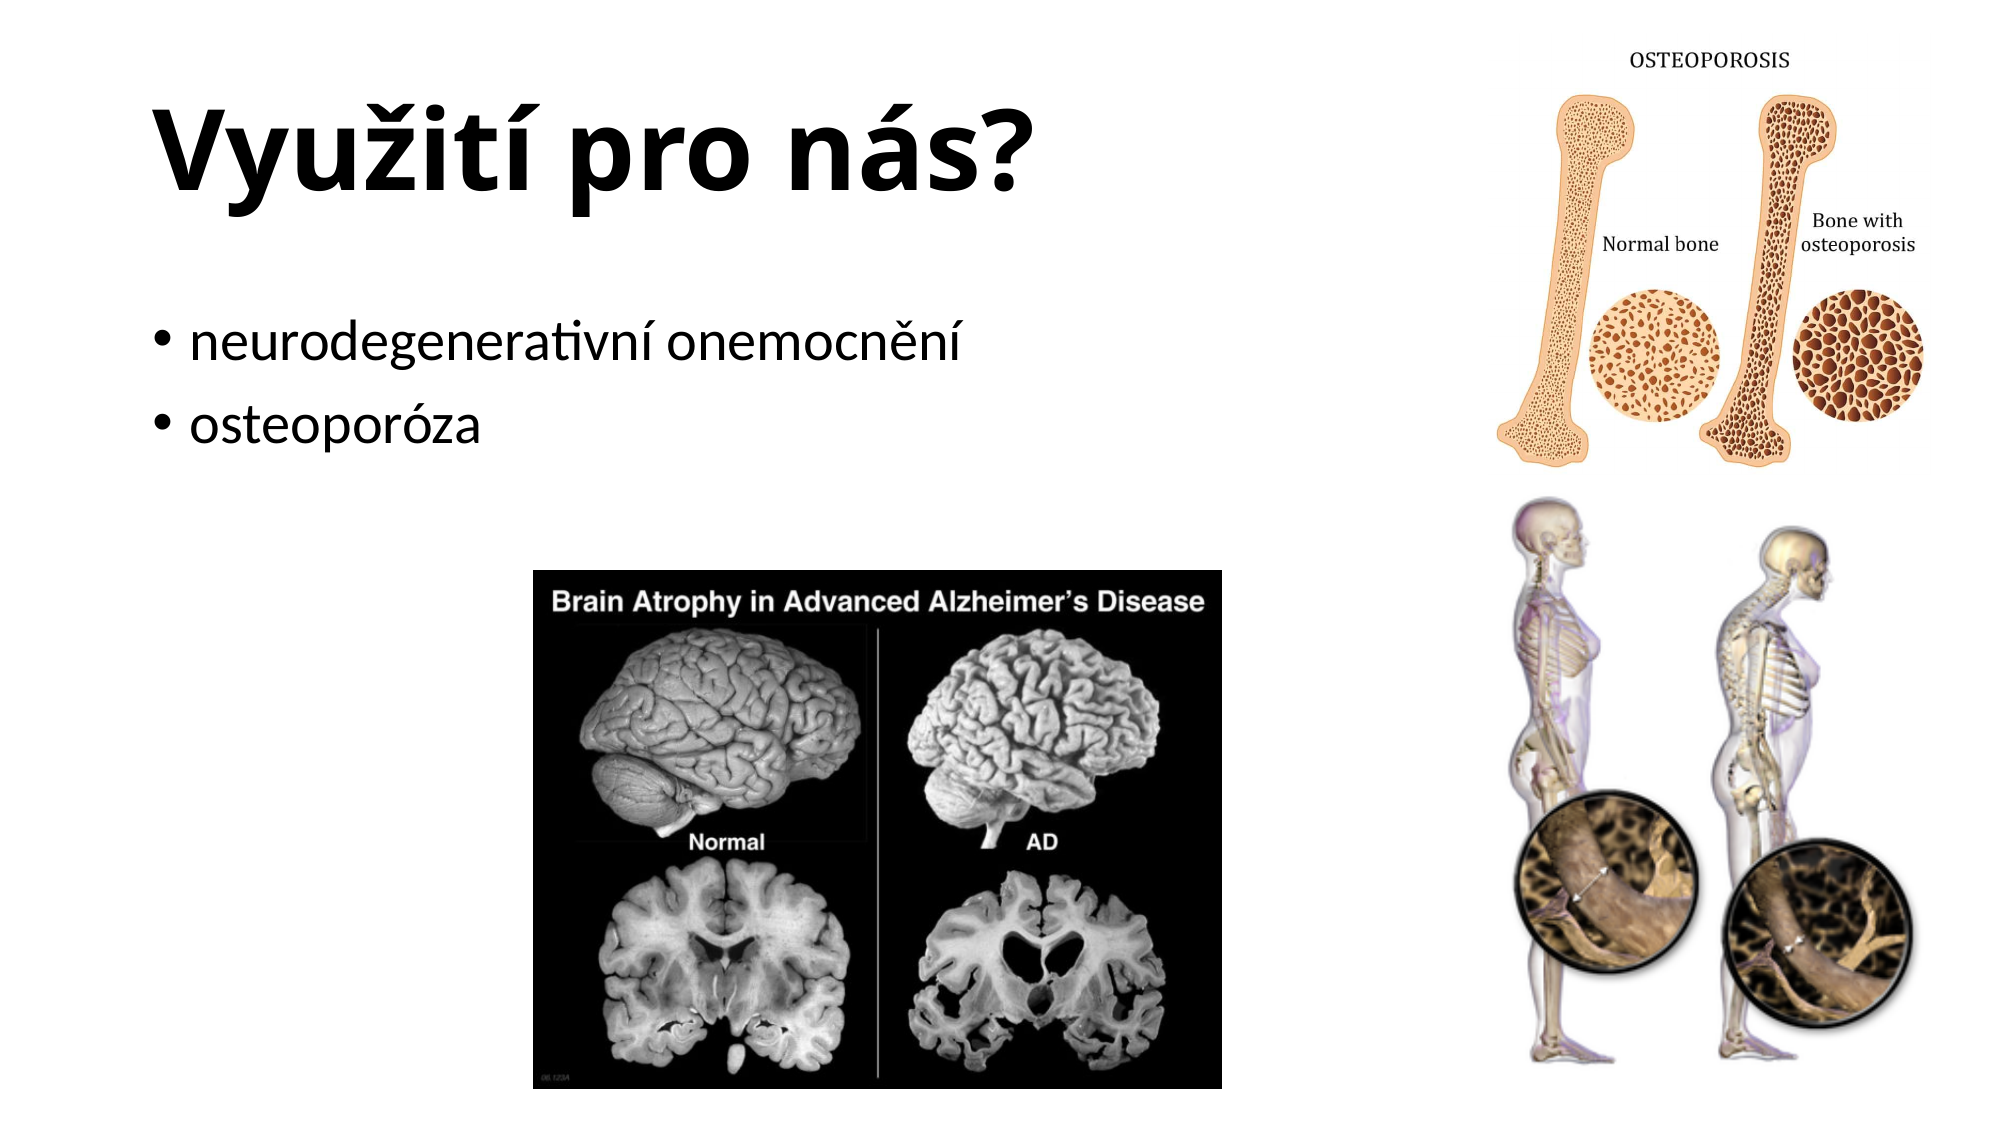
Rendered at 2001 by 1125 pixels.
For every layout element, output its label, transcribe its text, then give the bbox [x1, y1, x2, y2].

picture [1489, 491, 1931, 1080]
title Využití pro nás? [137, 45, 1488, 260]
picture [536, 573, 1220, 1086]
picture [1488, 33, 1931, 475]
list neurodegenerativní onemocnění osteoporóza [137, 260, 1863, 974]
